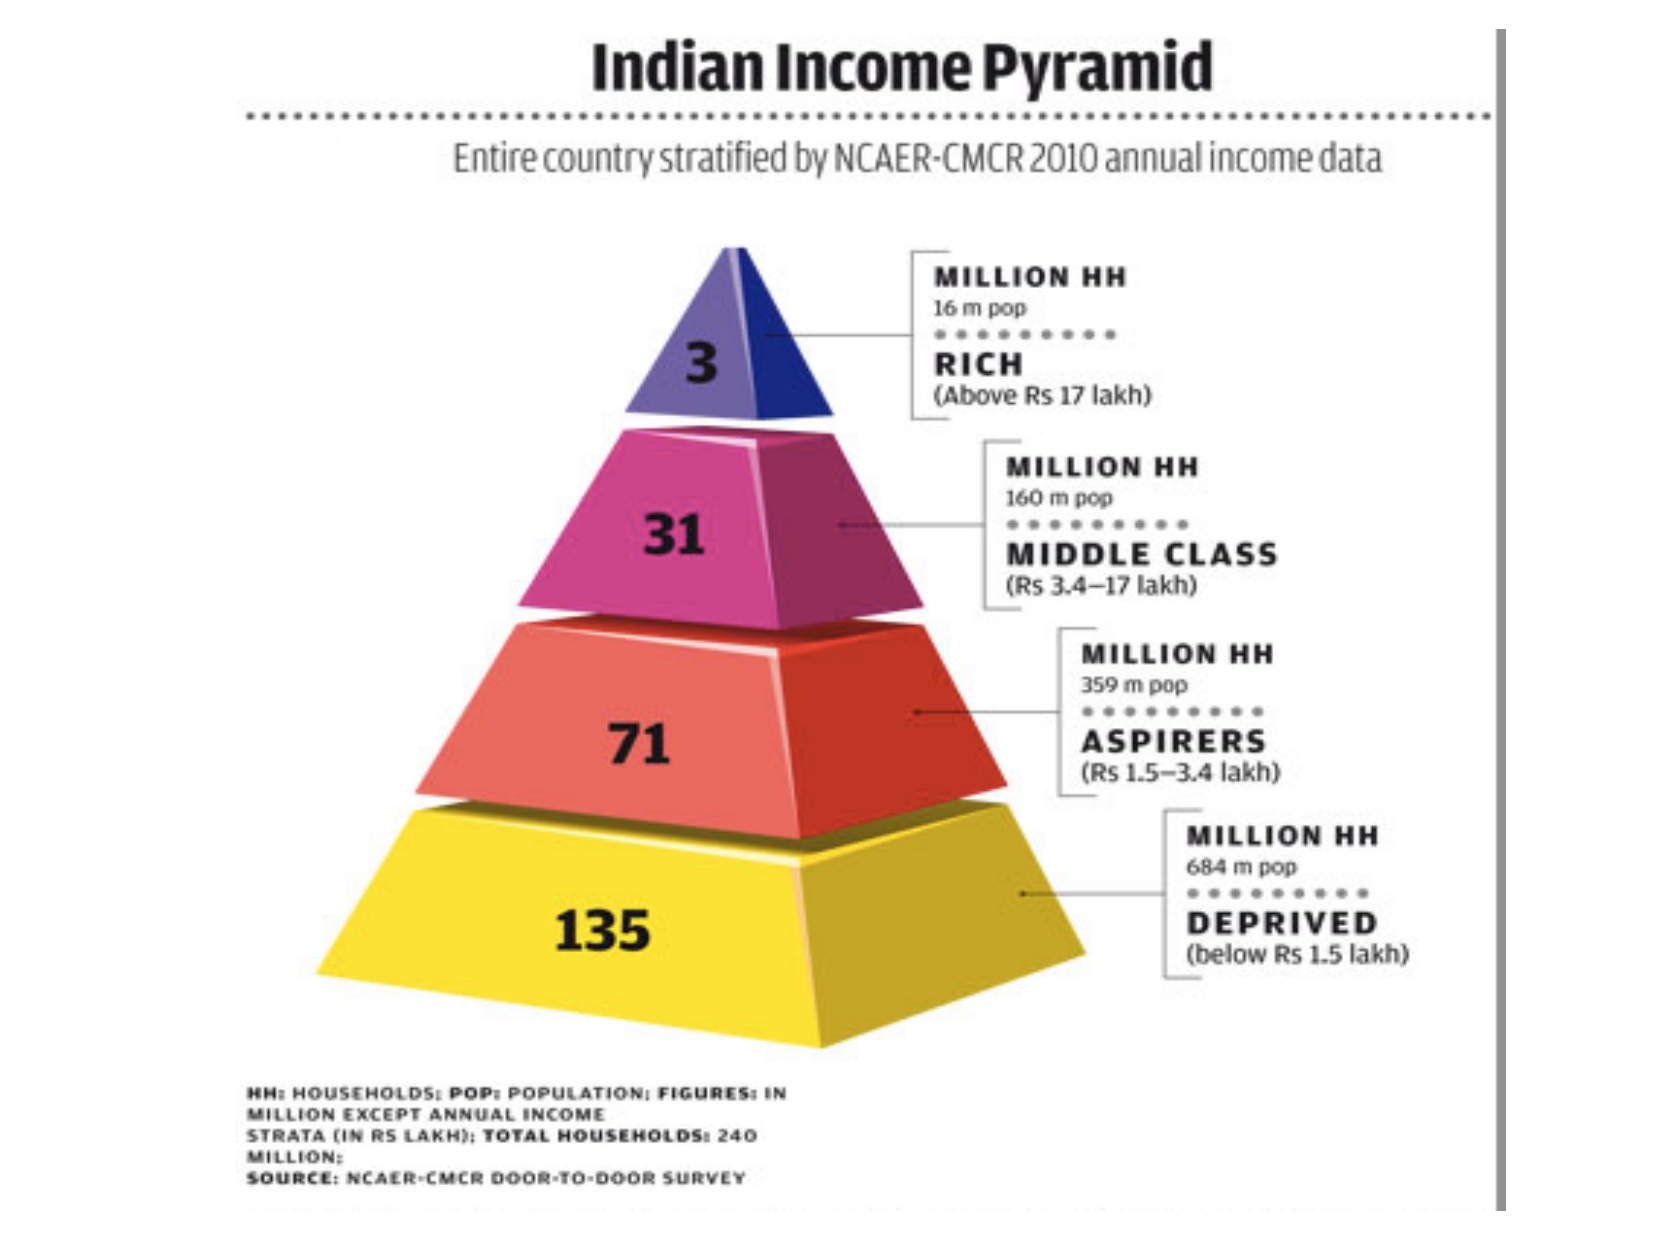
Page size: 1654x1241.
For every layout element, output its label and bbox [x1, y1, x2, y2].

picture [236, 29, 1506, 1211]
